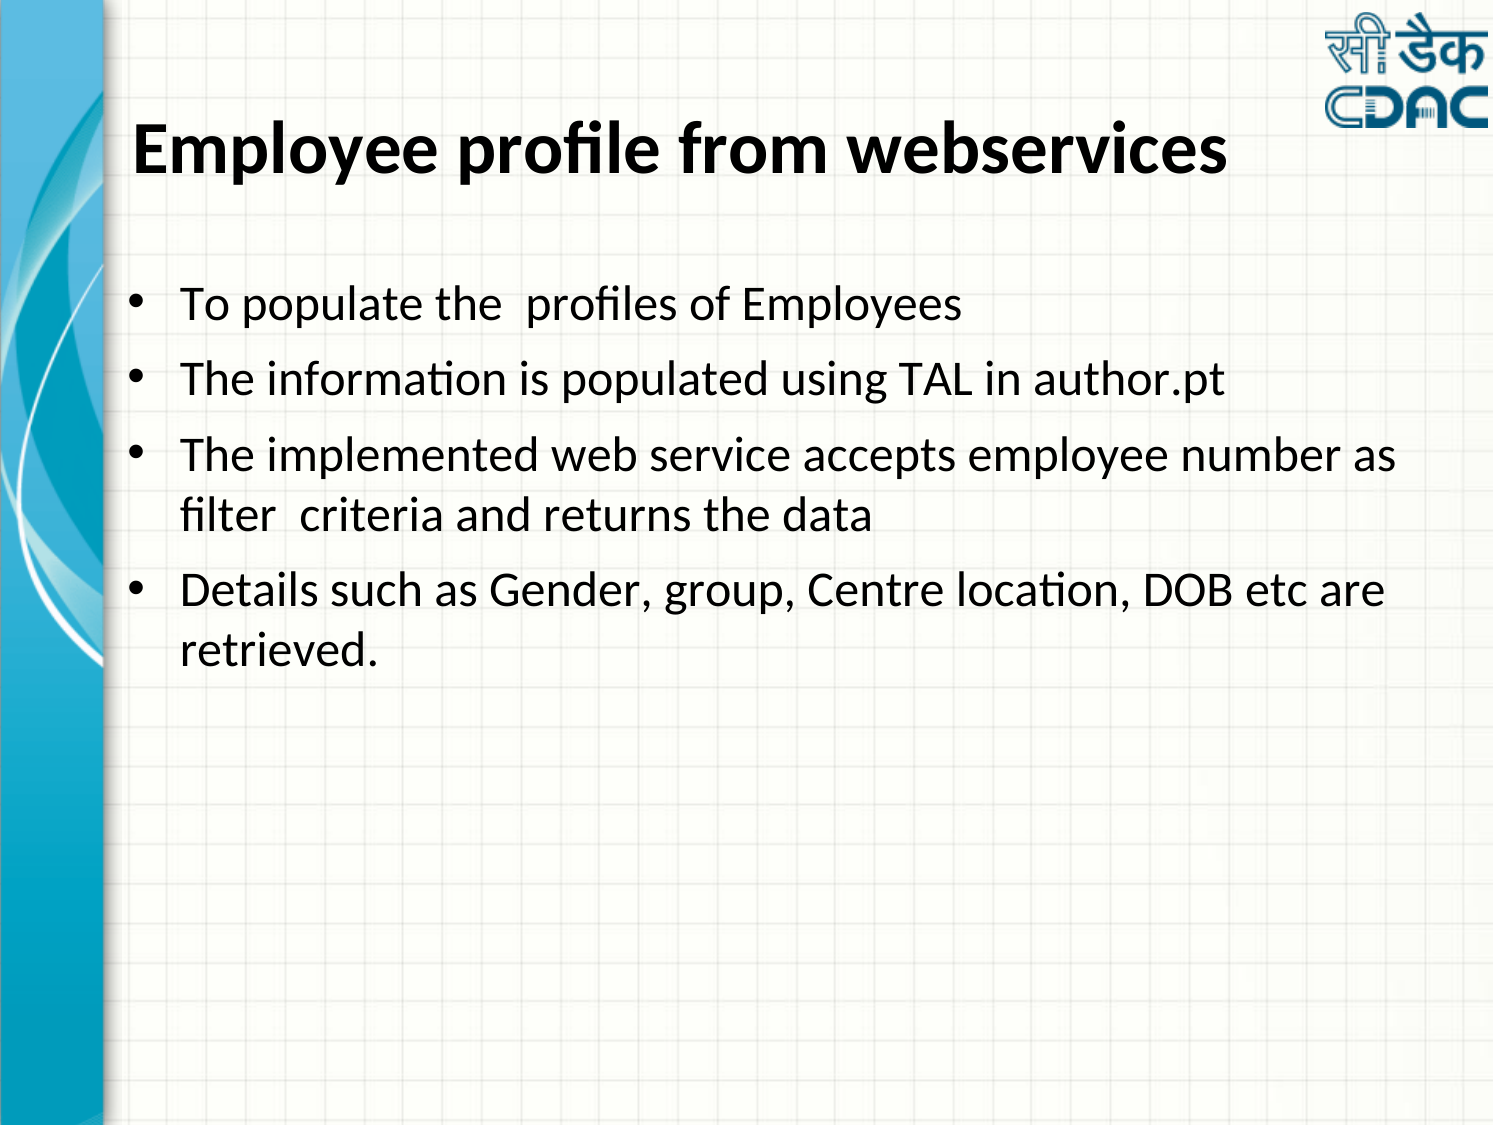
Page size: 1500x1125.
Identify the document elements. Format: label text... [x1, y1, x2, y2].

text_box Employee profile from webservices [117, 49, 1468, 238]
text_box To populate the profiles of Employees The information is populated using TAL in author.pt The implemented web service accepts employee number as filter criteria and returns the data Details such as Gender, group, Centre location, DOB etc are retrieved. [112, 262, 1463, 1005]
picture [0, 0, 1493, 1125]
